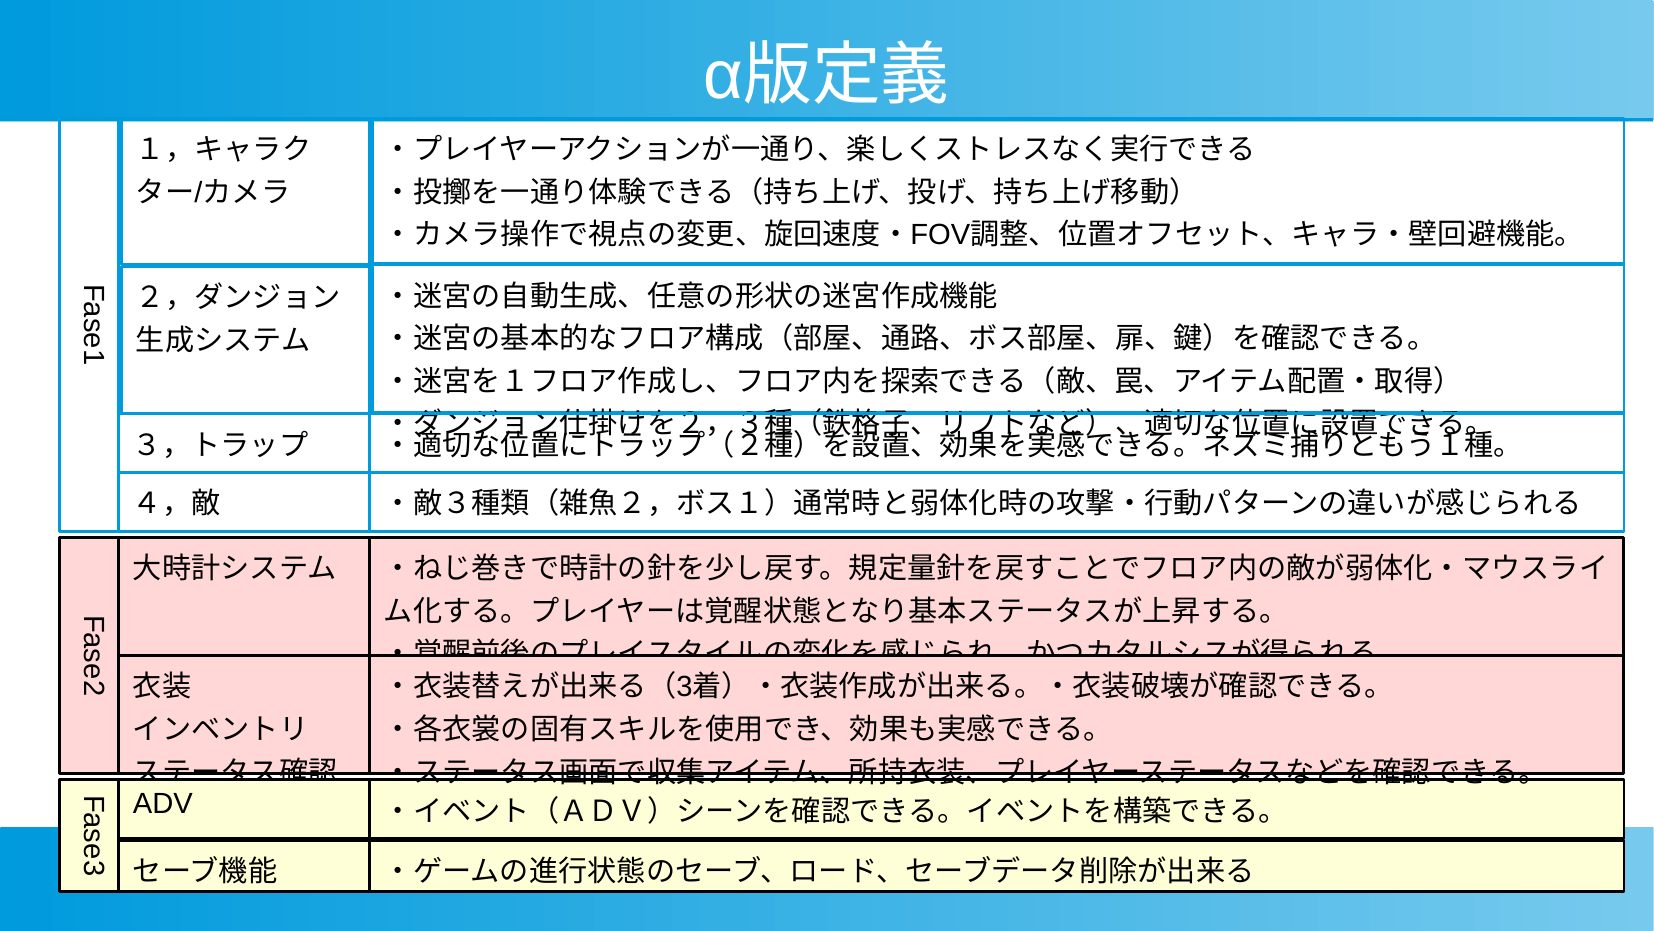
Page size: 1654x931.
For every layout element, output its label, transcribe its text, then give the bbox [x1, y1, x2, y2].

text_box ４，敵 [120, 472, 370, 532]
text_box ・迷宮の自動生成、任意の形状の迷宮作成機能 ・迷宮の基本的なフロア構成（部屋、通路、ボス部屋、扉、鍵）を確認できる。 ・迷宮を１フロア作成し、フロア内を探索できる（敵、罠、アイテム配置・取得） ・ダンジョン仕掛けを２，３種（鉄格子、リフトなど）、適切な位置に設置できる。 [374, 265, 1625, 412]
text_box ・イベント（ＡＤＶ）シーンを確認できる。イベントを構築できる。 [371, 779, 1625, 839]
text_box ・プレイヤーアクションが一通り、楽しくストレスなく実行できる ・投擲を一通り体験できる（持ち上げ、投げ、持ち上げ移動） ・カメラ操作で視点の変更、旋回速度・FOV調整、位置オフセット、キャラ・壁回避機能。 [374, 118, 1625, 264]
text_box Fase2 [59, 537, 119, 774]
text_box セーブ機能 [120, 840, 370, 892]
text_box 衣装 インベントリ ステータス確認 [120, 655, 370, 774]
text_box ・ねじ巻きで時計の針を少し戻す。規定量針を戻すことでフロア内の敵が弱体化・マウスライム化する。プレイヤーは覚醒状態となり基本ステータスが上昇する。 ・覚醒前後のプレイスタイルの変化を感じられ、かつカタルシスが得られる [371, 537, 1624, 654]
text_box ・敵３種類（雑魚２，ボス１）通常時と弱体化時の攻撃・行動パターンの違いが感じられる [371, 472, 1625, 532]
text_box ２，ダンジョン生成システム [121, 266, 373, 414]
text_box １，キャラクター/カメラ [121, 118, 373, 265]
text_box ADV [120, 779, 370, 839]
text_box Fase1 [59, 118, 119, 532]
text_box 大時計システム [120, 537, 370, 654]
text_box ・適切な位置にトラップ（２種）を設置、効果を実感できる。ネズミ捕りともう１種。 [371, 413, 1625, 471]
title α版定義 [59, 29, 1595, 108]
text_box ３，トラップ [120, 413, 370, 471]
text_box ・衣装替えが出来る（3着）・衣装作成が出来る。・衣装破壊が確認できる。 ・各衣裳の固有スキルを使用でき、効果も実感できる。 ・ステータス画面で収集アイテム、所持衣装、プレイヤーステータスなどを確認できる。 [371, 655, 1624, 774]
text_box Fase3 [59, 779, 119, 892]
text_box ・ゲームの進行状態のセーブ、ロード、セーブデータ削除が出来る [371, 840, 1625, 892]
